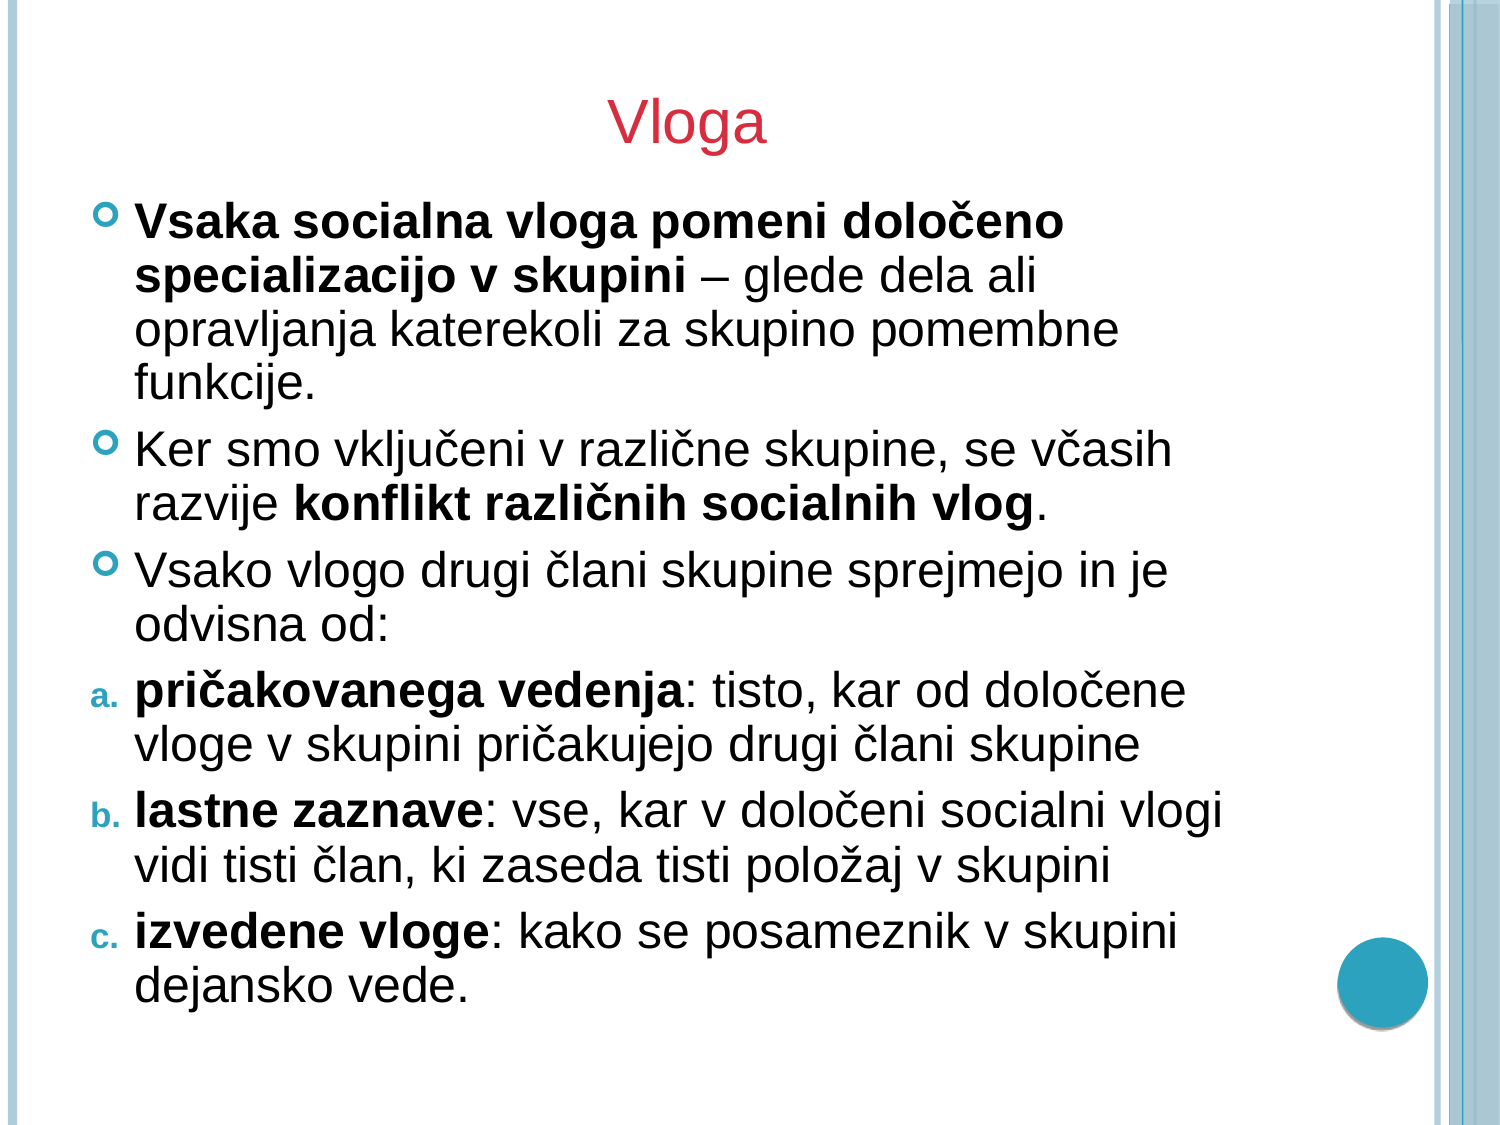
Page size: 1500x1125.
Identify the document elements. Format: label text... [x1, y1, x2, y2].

title Vloga [75, 45, 1300, 164]
list Vsaka socialna vloga pomeni določeno specializacijo v skupini – glede dela ali opravljanja katerekoli za skupino pomembne funkcije. Ker smo vključeni v različne skupine, se včasih razvije konflikt različnih socialnih vlog. Vsako vlogo drugi člani skupine sprejmejo in je odvisna od: pričakovanega vedenja: tisto, kar od določene vloge v skupini pričakujejo drugi člani skupine lastne zaznave: vse, kar v določeni socialni vlogi vidi tisti član, ki zaseda tisti položaj v skupini izvedene vloge: kako se posameznik v skupini dejansko vede. [75, 187, 1300, 1062]
